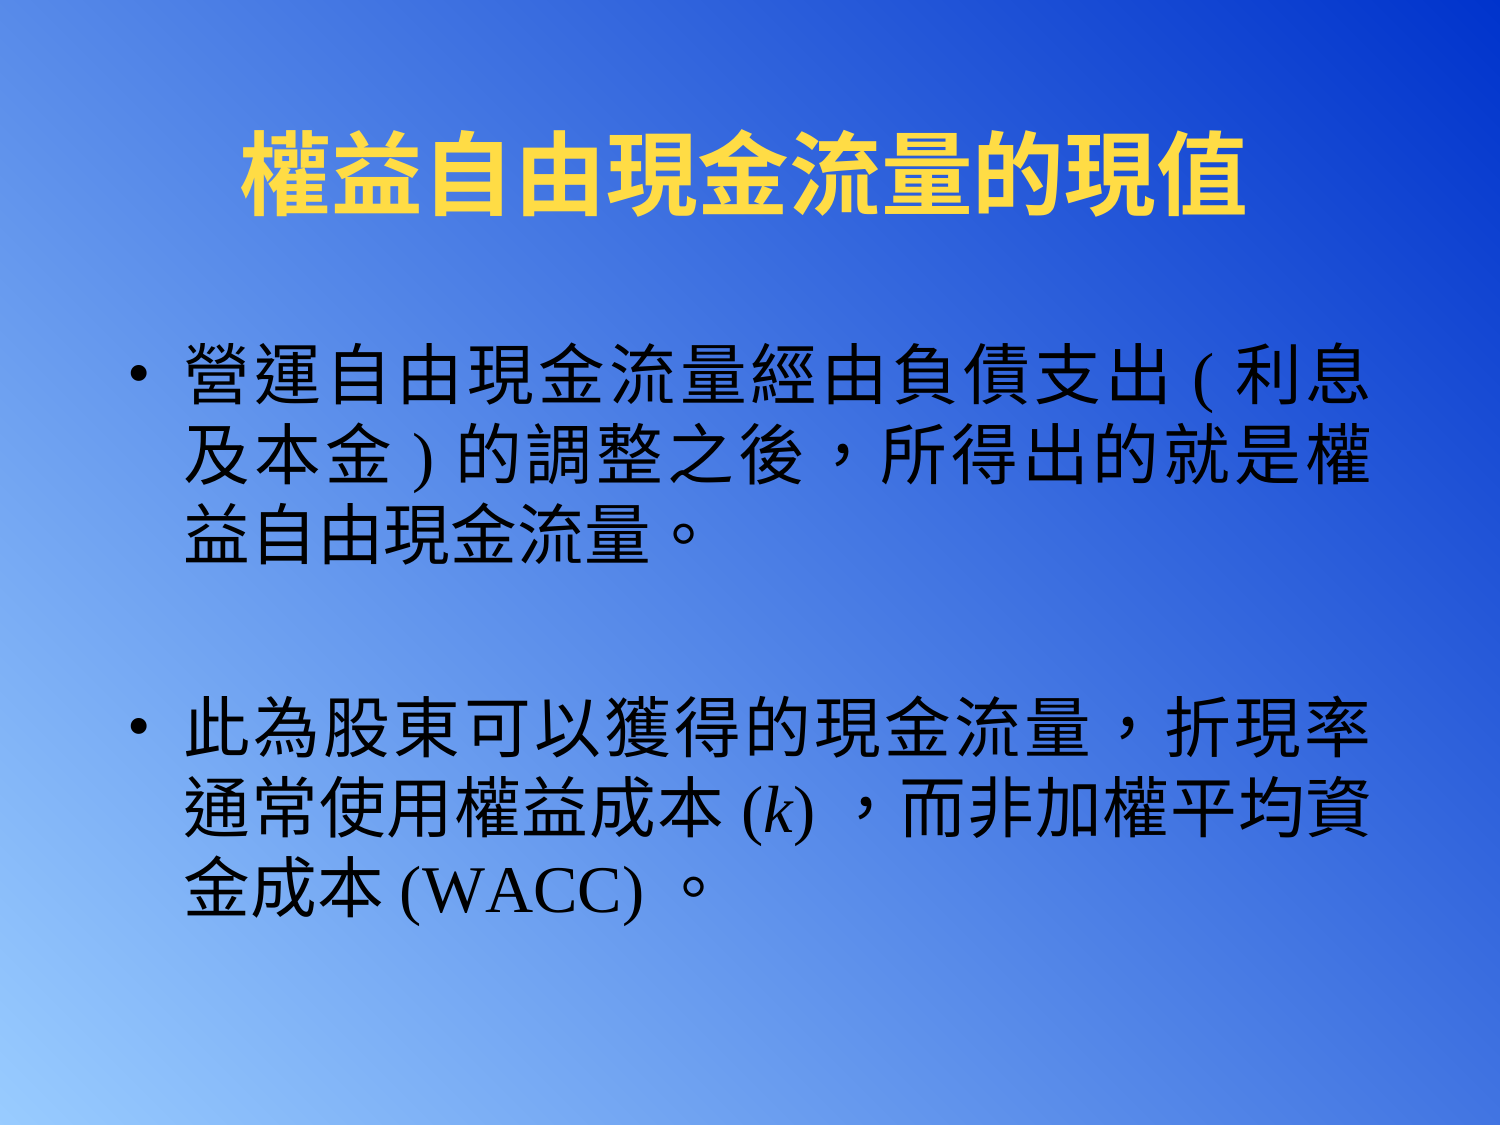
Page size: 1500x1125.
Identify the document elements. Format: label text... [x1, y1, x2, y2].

list 營運自由現金流量經由負債支出(利息及本金)的調整之後，所得出的就是權益自由現金流量。 此為股東可以獲得的現金流量，折現率通常使用權益成本(k)，而非加權平均資金成本(WACC)。 [112, 324, 1388, 1000]
title 權益自由現金流量的現值 [64, 78, 1424, 266]
